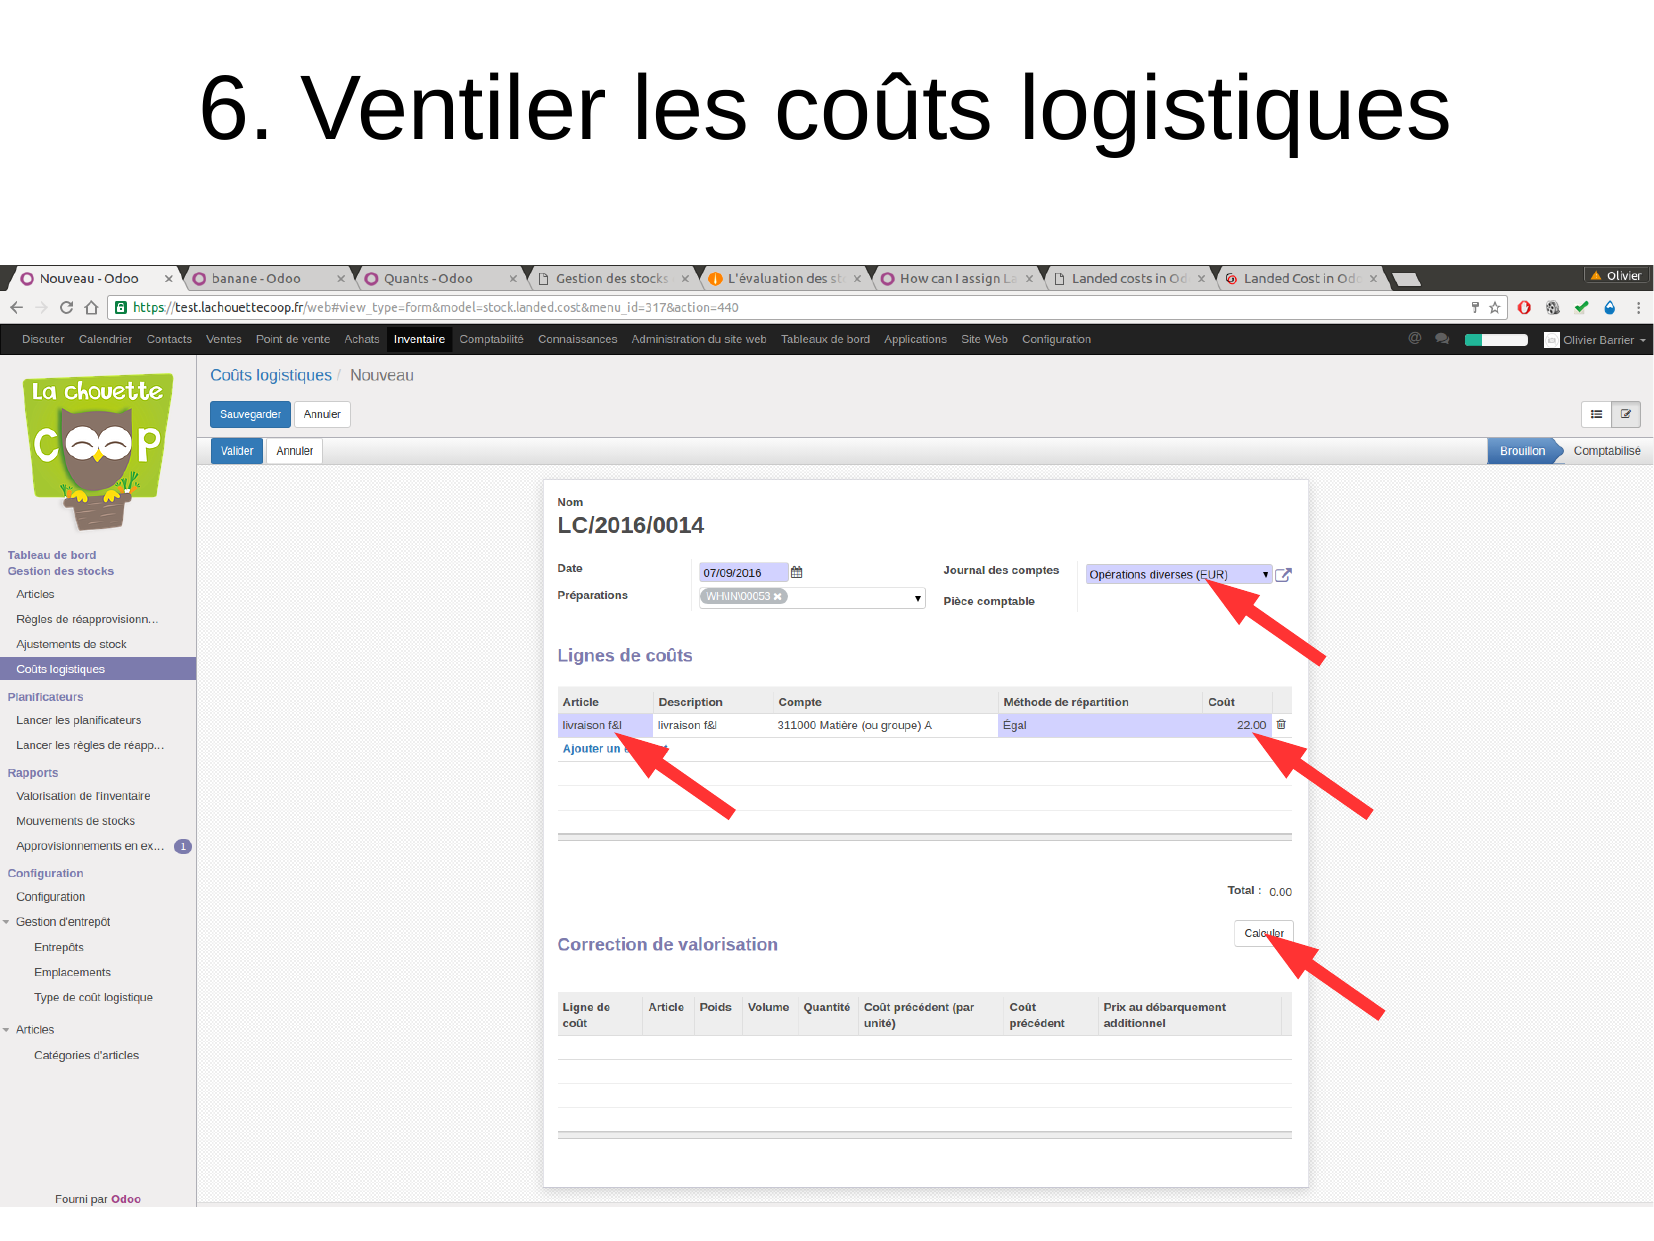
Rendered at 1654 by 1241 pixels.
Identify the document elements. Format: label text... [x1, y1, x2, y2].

picture [0, 265, 1654, 1207]
title 6. Ventiler les coûts logistiques [82, 49, 1571, 166]
